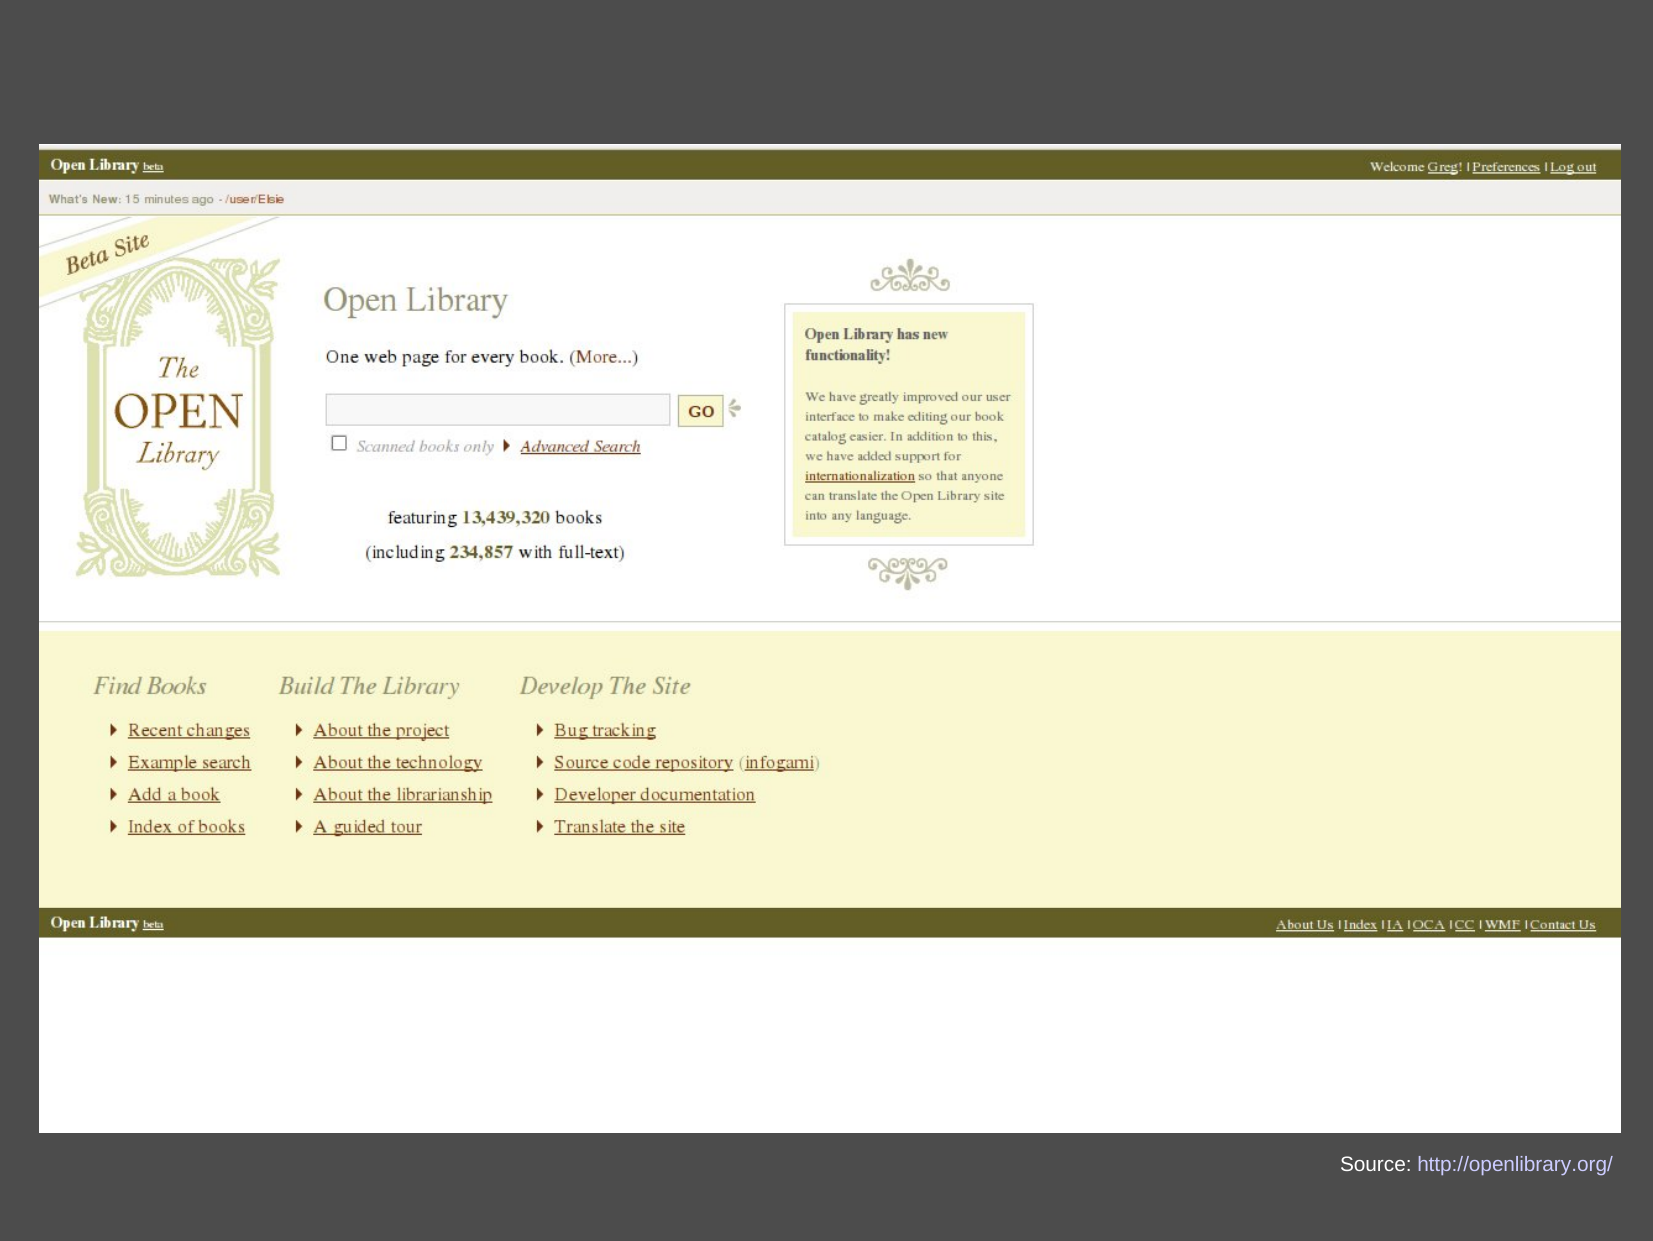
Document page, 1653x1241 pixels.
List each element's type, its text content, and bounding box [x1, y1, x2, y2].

picture [39, 144, 1621, 1133]
text_box Source: http://openlibrary.org/ [1325, 1141, 1634, 1183]
